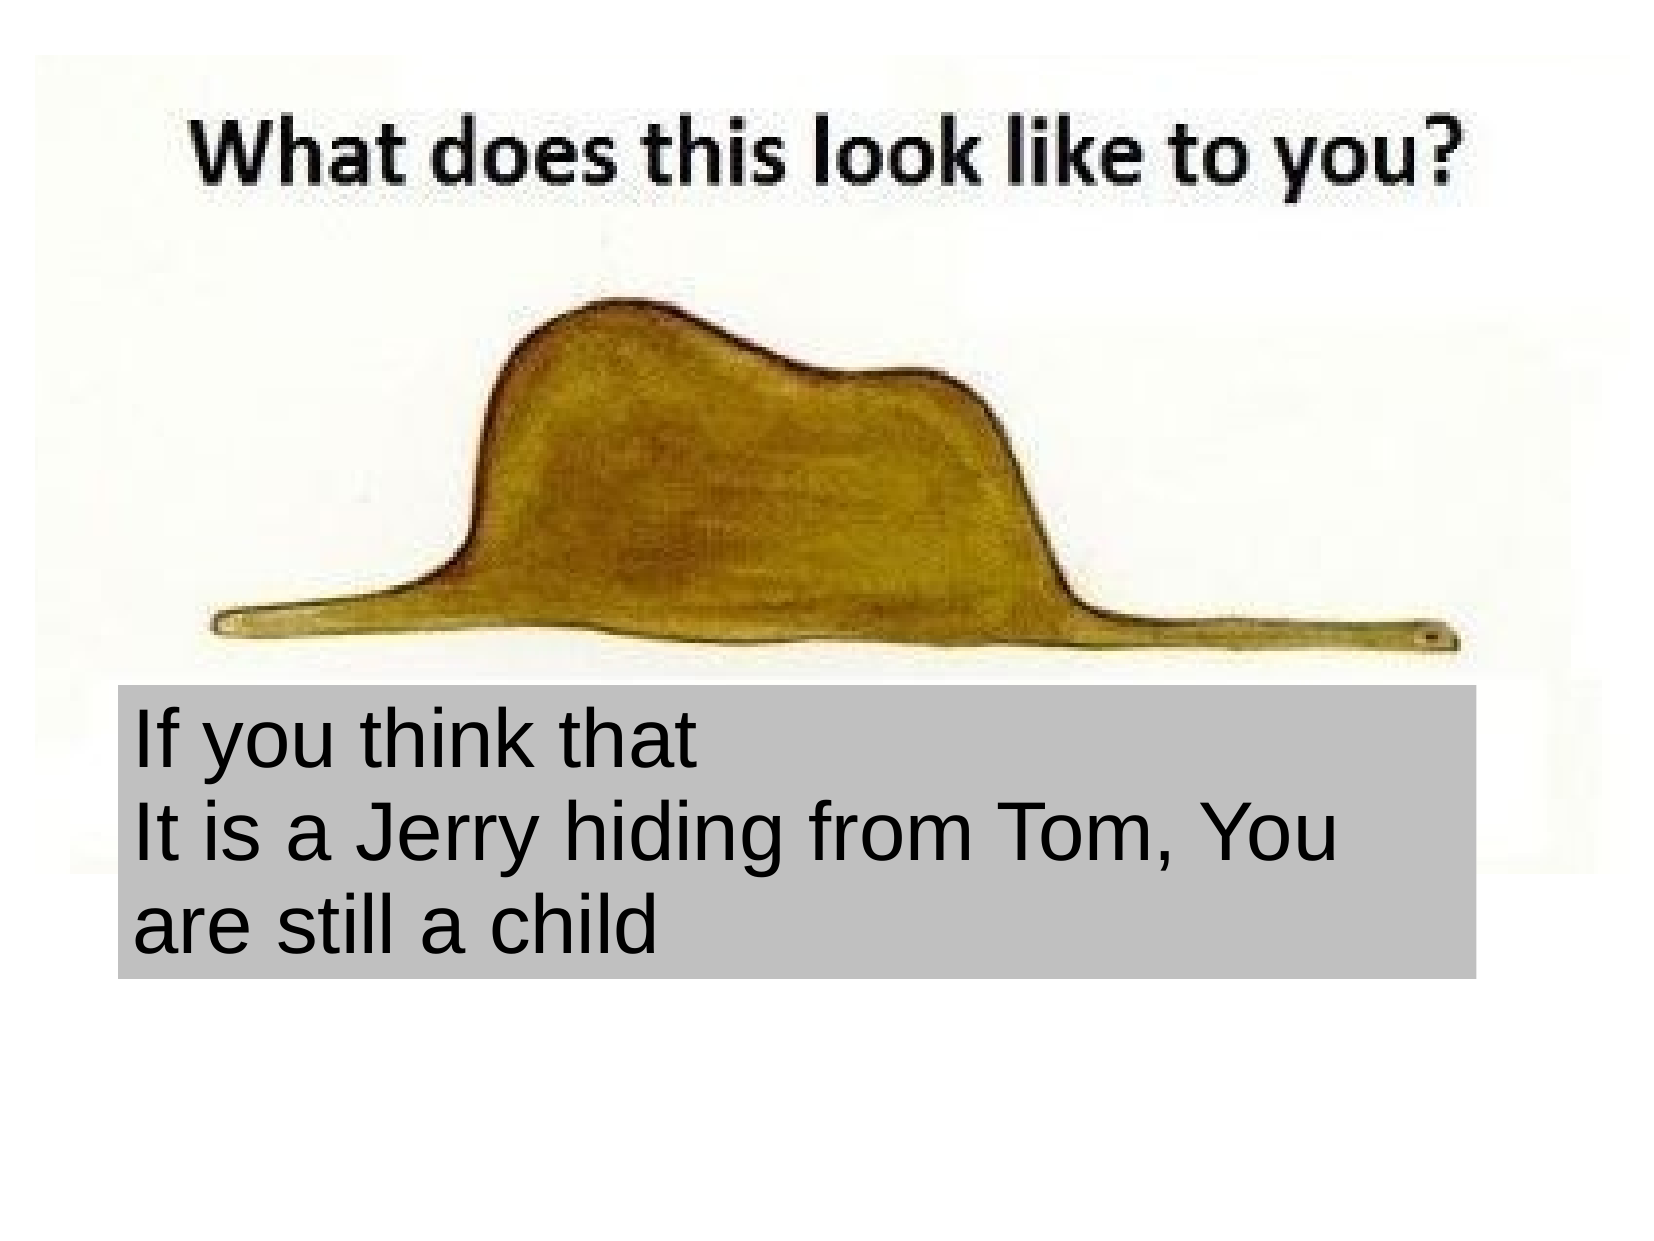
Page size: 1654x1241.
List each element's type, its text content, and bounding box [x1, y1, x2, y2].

picture [35, 55, 1630, 875]
text_box If you think that It is a Jerry hiding from Tom, You are still a child [118, 685, 1477, 979]
